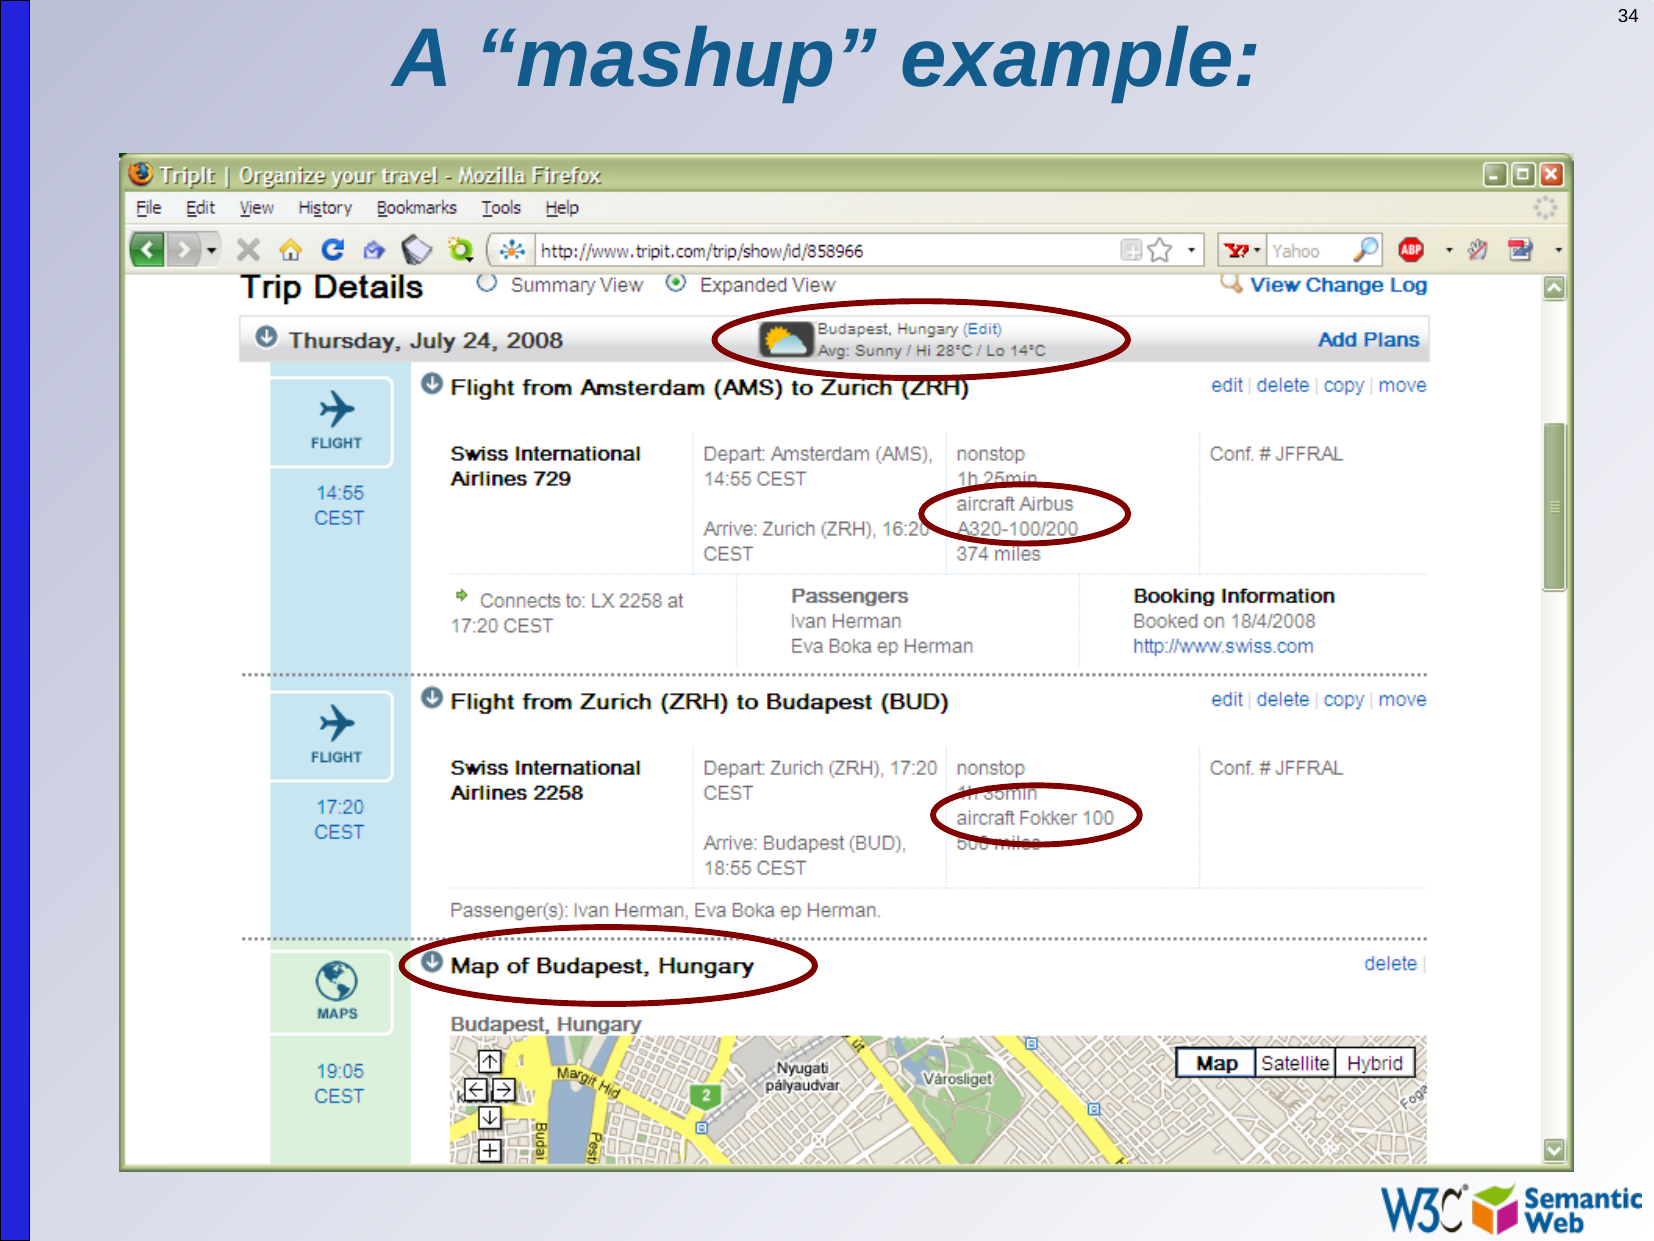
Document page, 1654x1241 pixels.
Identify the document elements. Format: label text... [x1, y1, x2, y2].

picture [119, 153, 1574, 1172]
picture [1381, 1181, 1642, 1235]
title A “mashup” example: [0, 0, 1654, 119]
